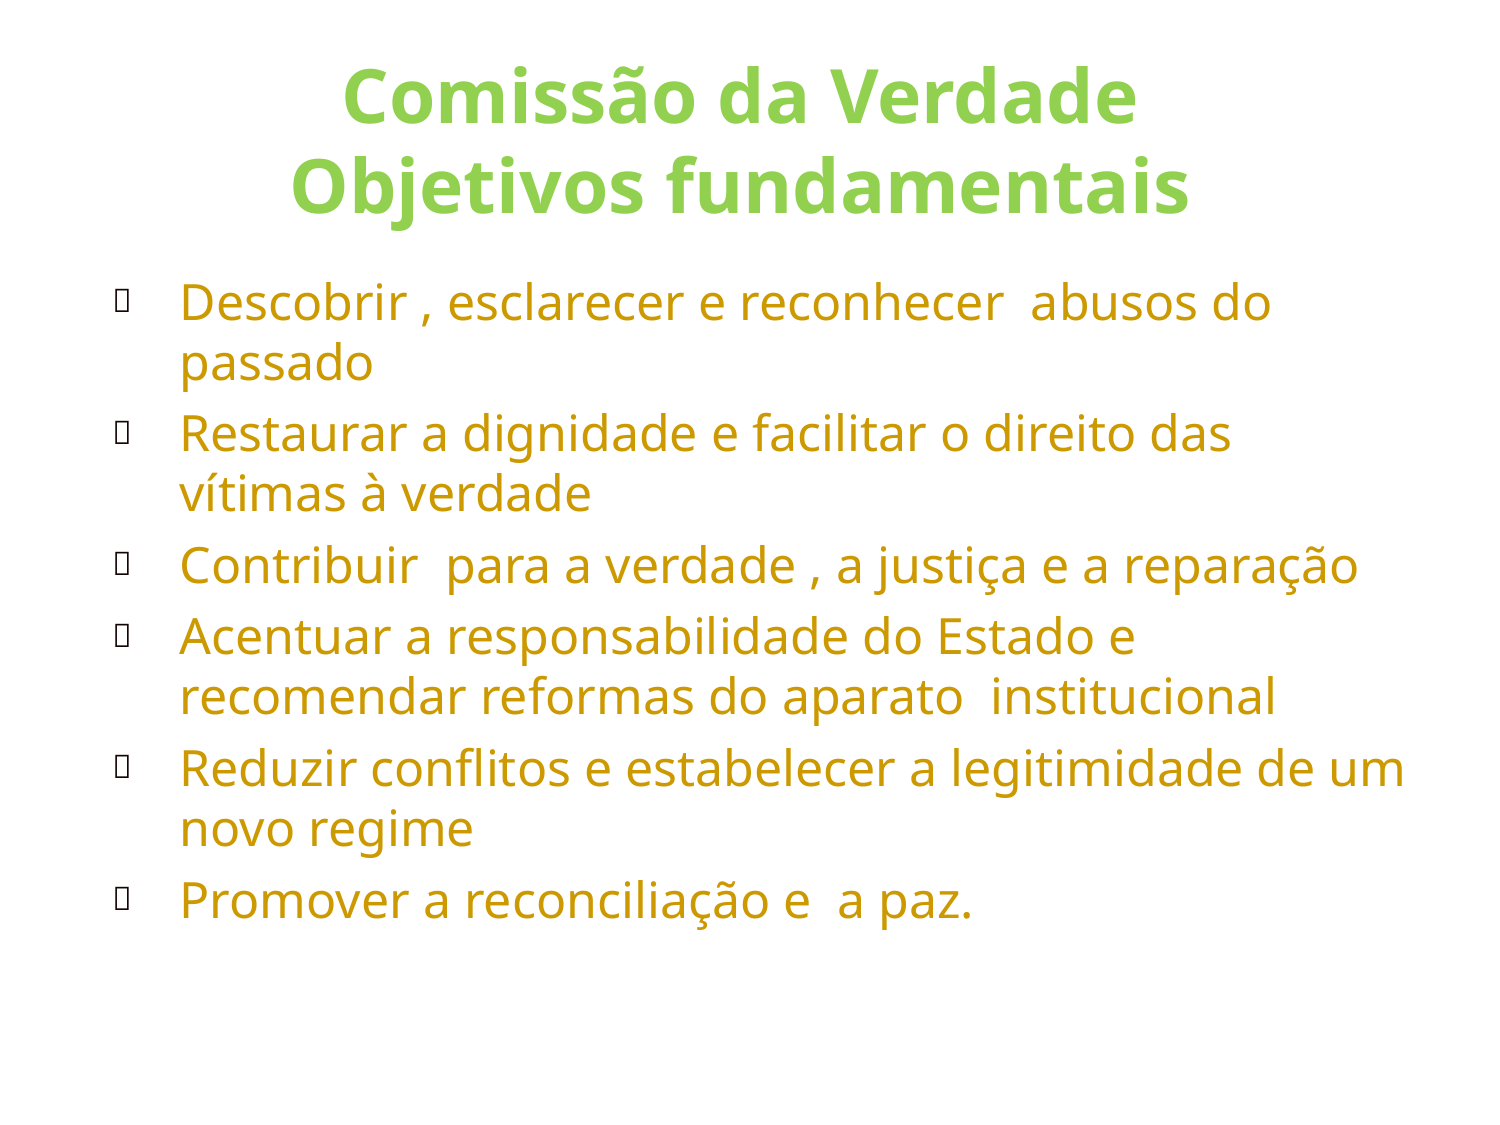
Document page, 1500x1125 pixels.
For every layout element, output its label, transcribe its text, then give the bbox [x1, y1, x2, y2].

title Comissão da Verdade Objetivos fundamentais [75, 45, 1425, 233]
list Descobrir , esclarecer e reconhecer abusos do passado Restaurar a dignidade e facilitar o direito das vítimas à verdade Contribuir para a verdade , a justiça e a reparação Acentuar a responsabilidade do Estado e recomendar reformas do aparato institucional Reduzir conflitos e estabelecer a legitimidade de um novo regime Promover a reconciliação e a paz. [75, 262, 1425, 1035]
